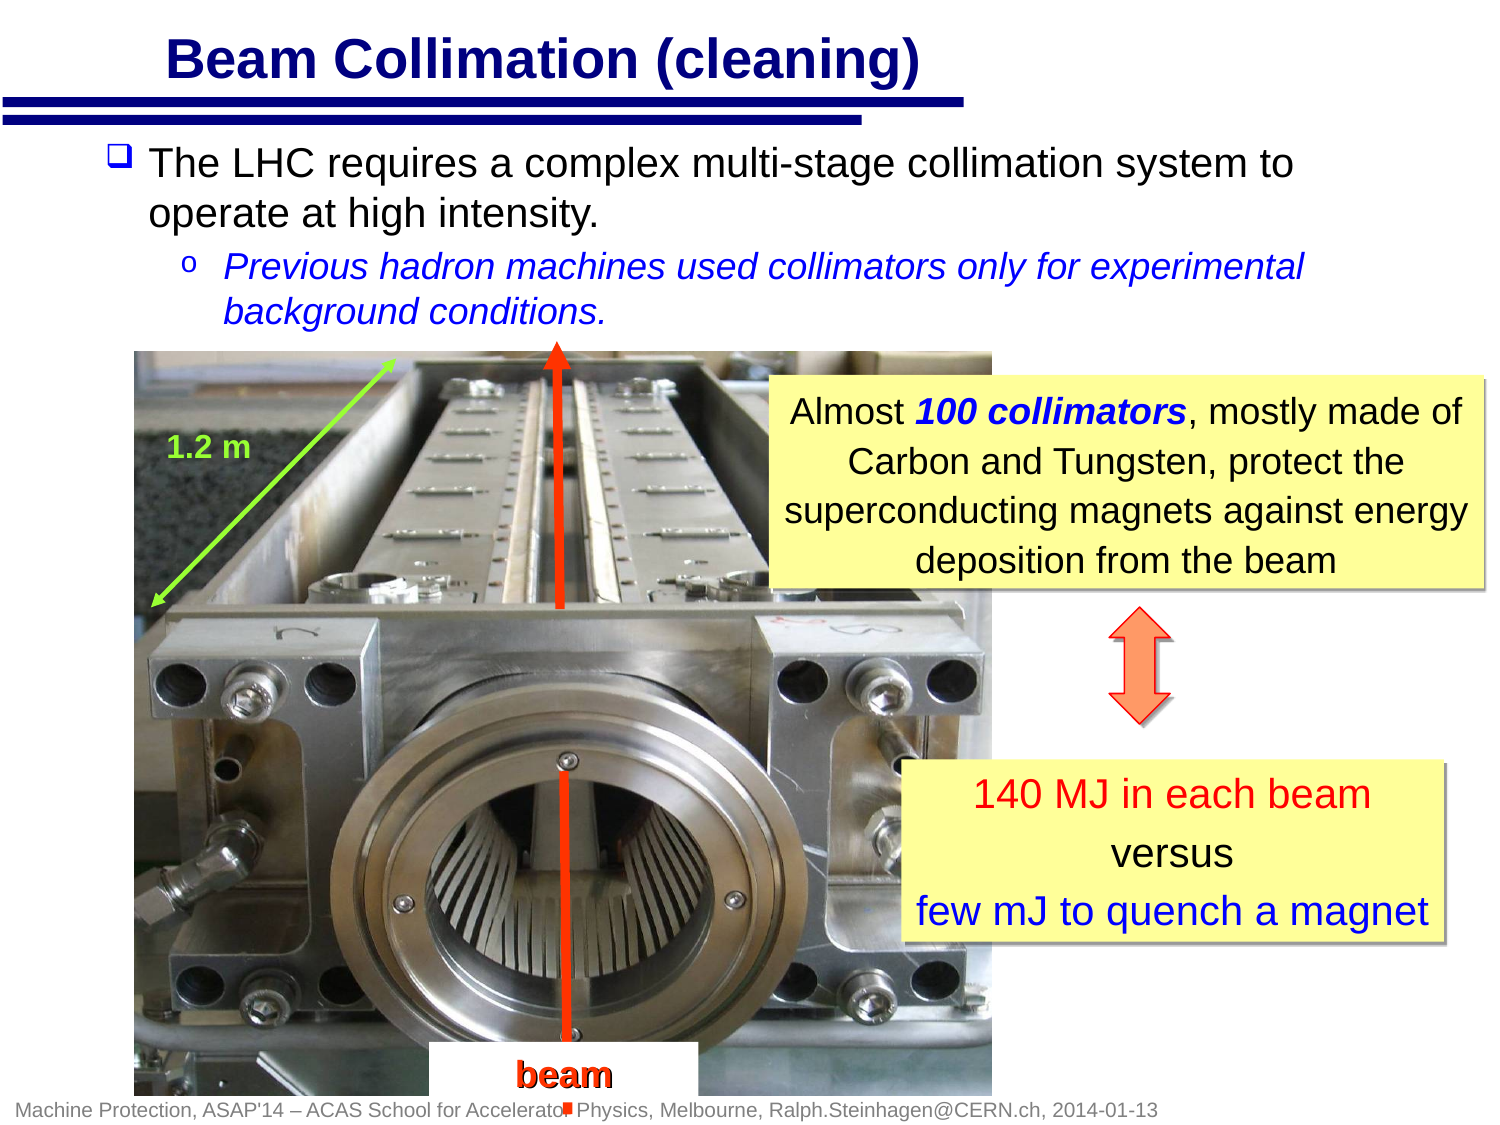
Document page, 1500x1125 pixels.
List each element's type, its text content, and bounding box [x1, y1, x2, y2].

picture [134, 351, 992, 1096]
text_box 140 MJ in each beam versus few mJ to quench a magnet [901, 759, 1444, 942]
text_box Almost 100 collimators, mostly made of Carbon and Tungsten, protect the superconducting magnets against energy deposition from the beam [768, 374, 1484, 589]
text_box beam [429, 1041, 699, 1103]
text_box [1109, 607, 1171, 725]
text_box The LHC requires a complex multi-stage collimation system to operate at high intensity. Previous hadron machines used collimators only for experimental background conditions. [90, 127, 1448, 340]
title Beam Collimation (cleaning) [149, 0, 1200, 113]
text_box 1.2 m [151, 417, 341, 473]
